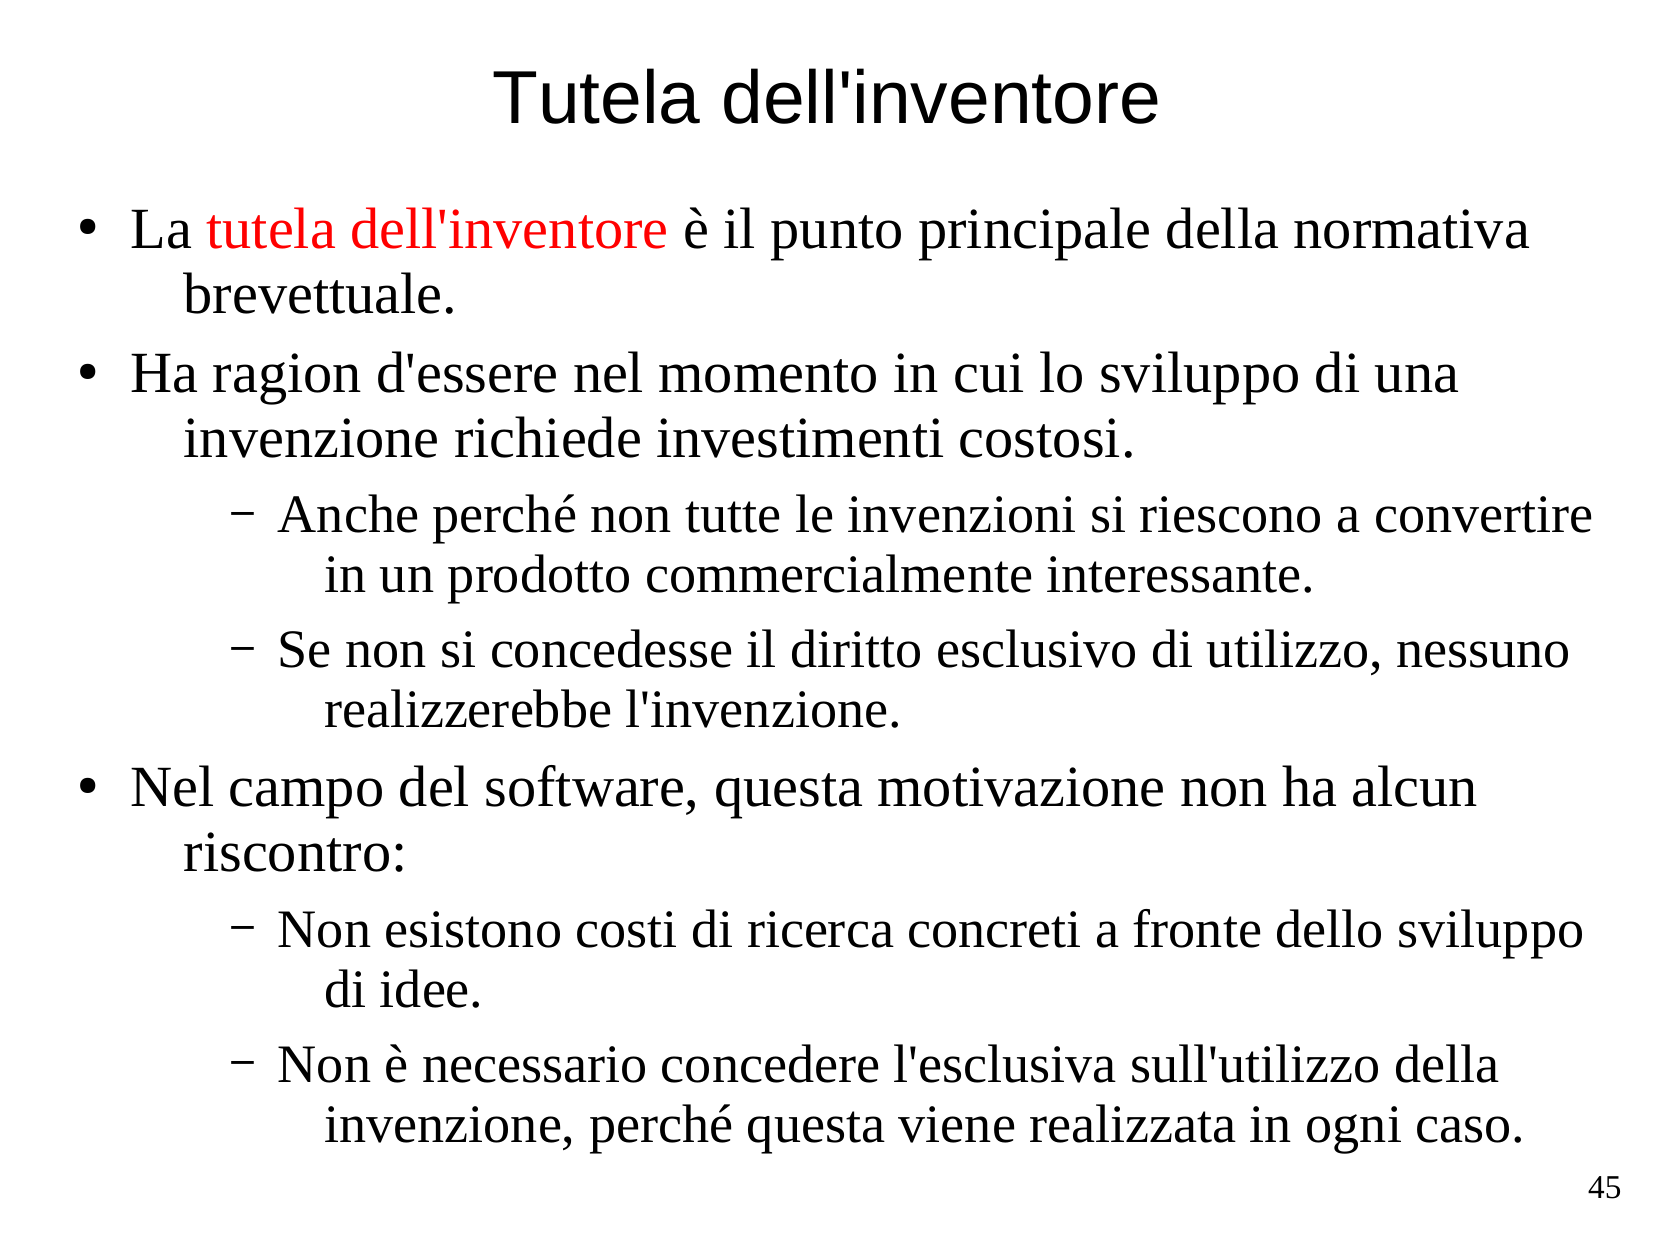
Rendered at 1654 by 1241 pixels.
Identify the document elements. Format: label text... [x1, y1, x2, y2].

title Tutela dell'inventore [37, 30, 1617, 166]
list La tutela dell'inventore è il punto principale della normativa brevettuale. Ha ragion d'essere nel momento in cui lo sviluppo di una invenzione richiede investimenti costosi. Anche perché non tutte le invenzioni si riescono a convertire in un prodotto commercialmente interessante. Se non si concedesse il diritto esclusivo di utilizzo, nessuno realizzerebbe l'invenzione. Nel campo del software, questa motivazione non ha alcun riscontro: Non esistono costi di ricerca concreti a fronte dello sviluppo di idee. Non è necessario concedere l'esclusiva sull'utilizzo della invenzione, perché questa viene realizzata in ogni caso. [42, 196, 1612, 1187]
